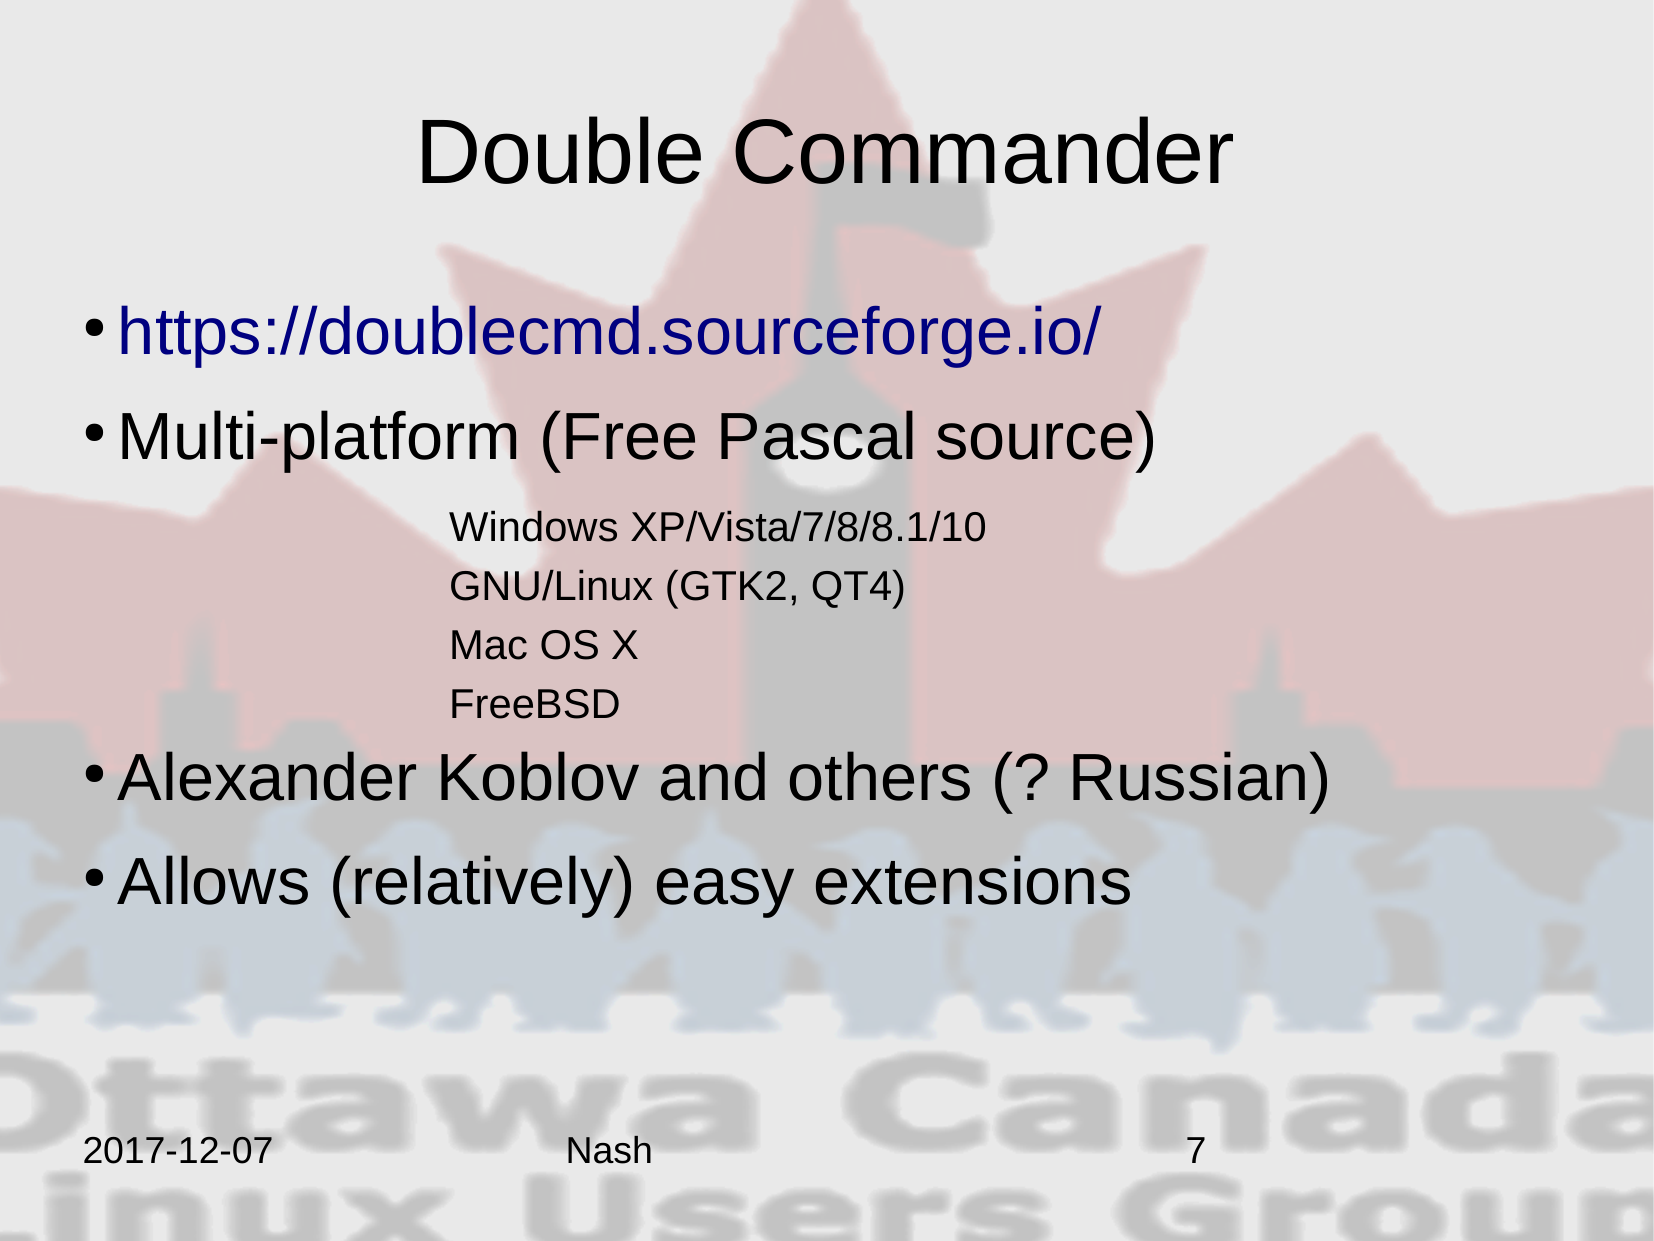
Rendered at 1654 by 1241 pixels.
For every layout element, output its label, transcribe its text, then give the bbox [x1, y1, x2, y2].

picture [0, 0, 1654, 1241]
title Double Commander [82, 49, 1570, 256]
list https://doublecmd.sourceforge.io/ Multi-platform (Free Pascal source) Windows XP/Vista/7/8/8.1/10 GNU/Linux (GTK2, QT4) Mac OS X FreeBSD Alexander Koblov and others (? Russian) Allows (relatively) easy extensions [82, 290, 1570, 1009]
